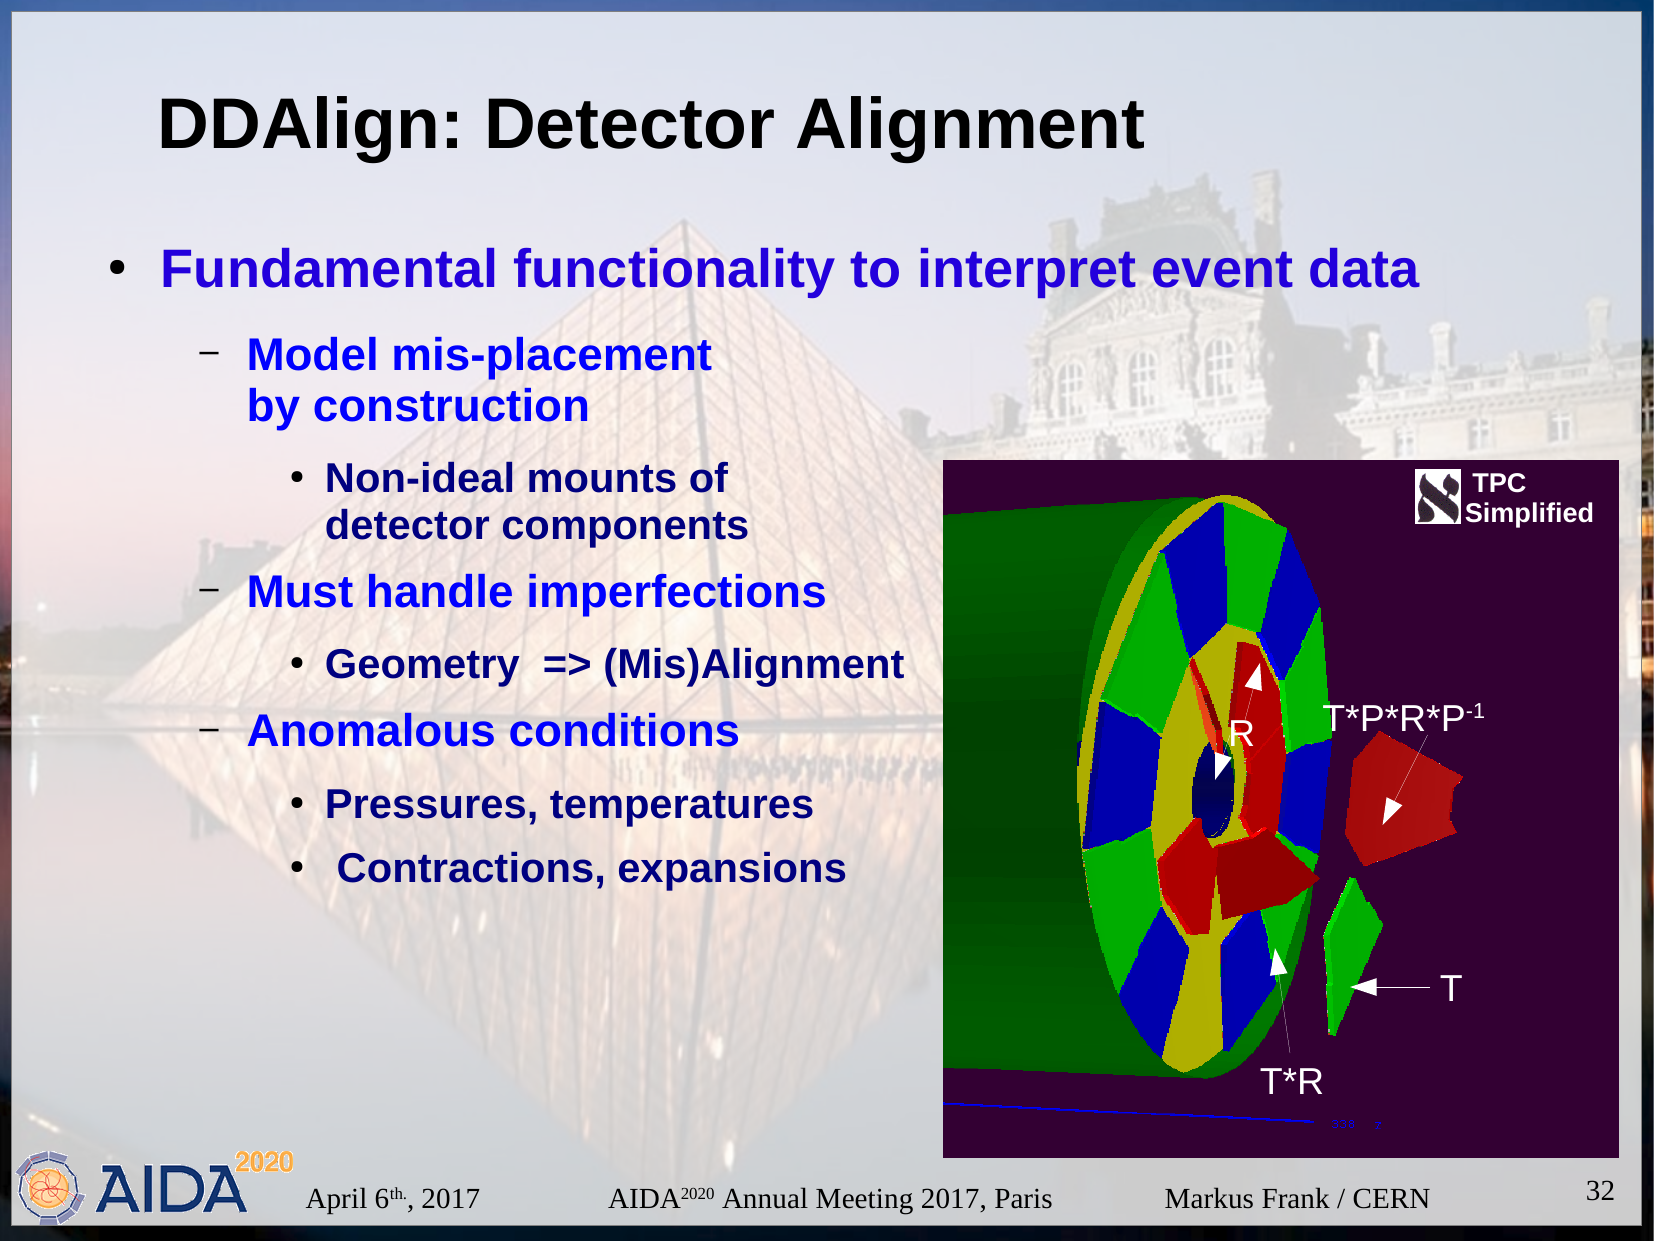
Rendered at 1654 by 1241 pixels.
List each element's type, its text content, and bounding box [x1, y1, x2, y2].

title DDAlign: Detector Alignment [82, 19, 1536, 227]
text_box T [1425, 960, 1478, 1017]
text_box TPC Simplified [1450, 460, 1609, 536]
text_box R [1213, 705, 1270, 766]
text_box T*R [1245, 1053, 1340, 1111]
text_box T*P*R*P-1 [1307, 690, 1501, 747]
picture [0, 0, 1654, 1241]
list Fundamental functionality to interpret event data Model mis-placement by construction Non-ideal mounts of detector components Must handle imperfections Geometry => (Mis)Alignment Anomalous conditions Pressures, temperatures Contractions, expansions [90, 238, 1546, 1156]
